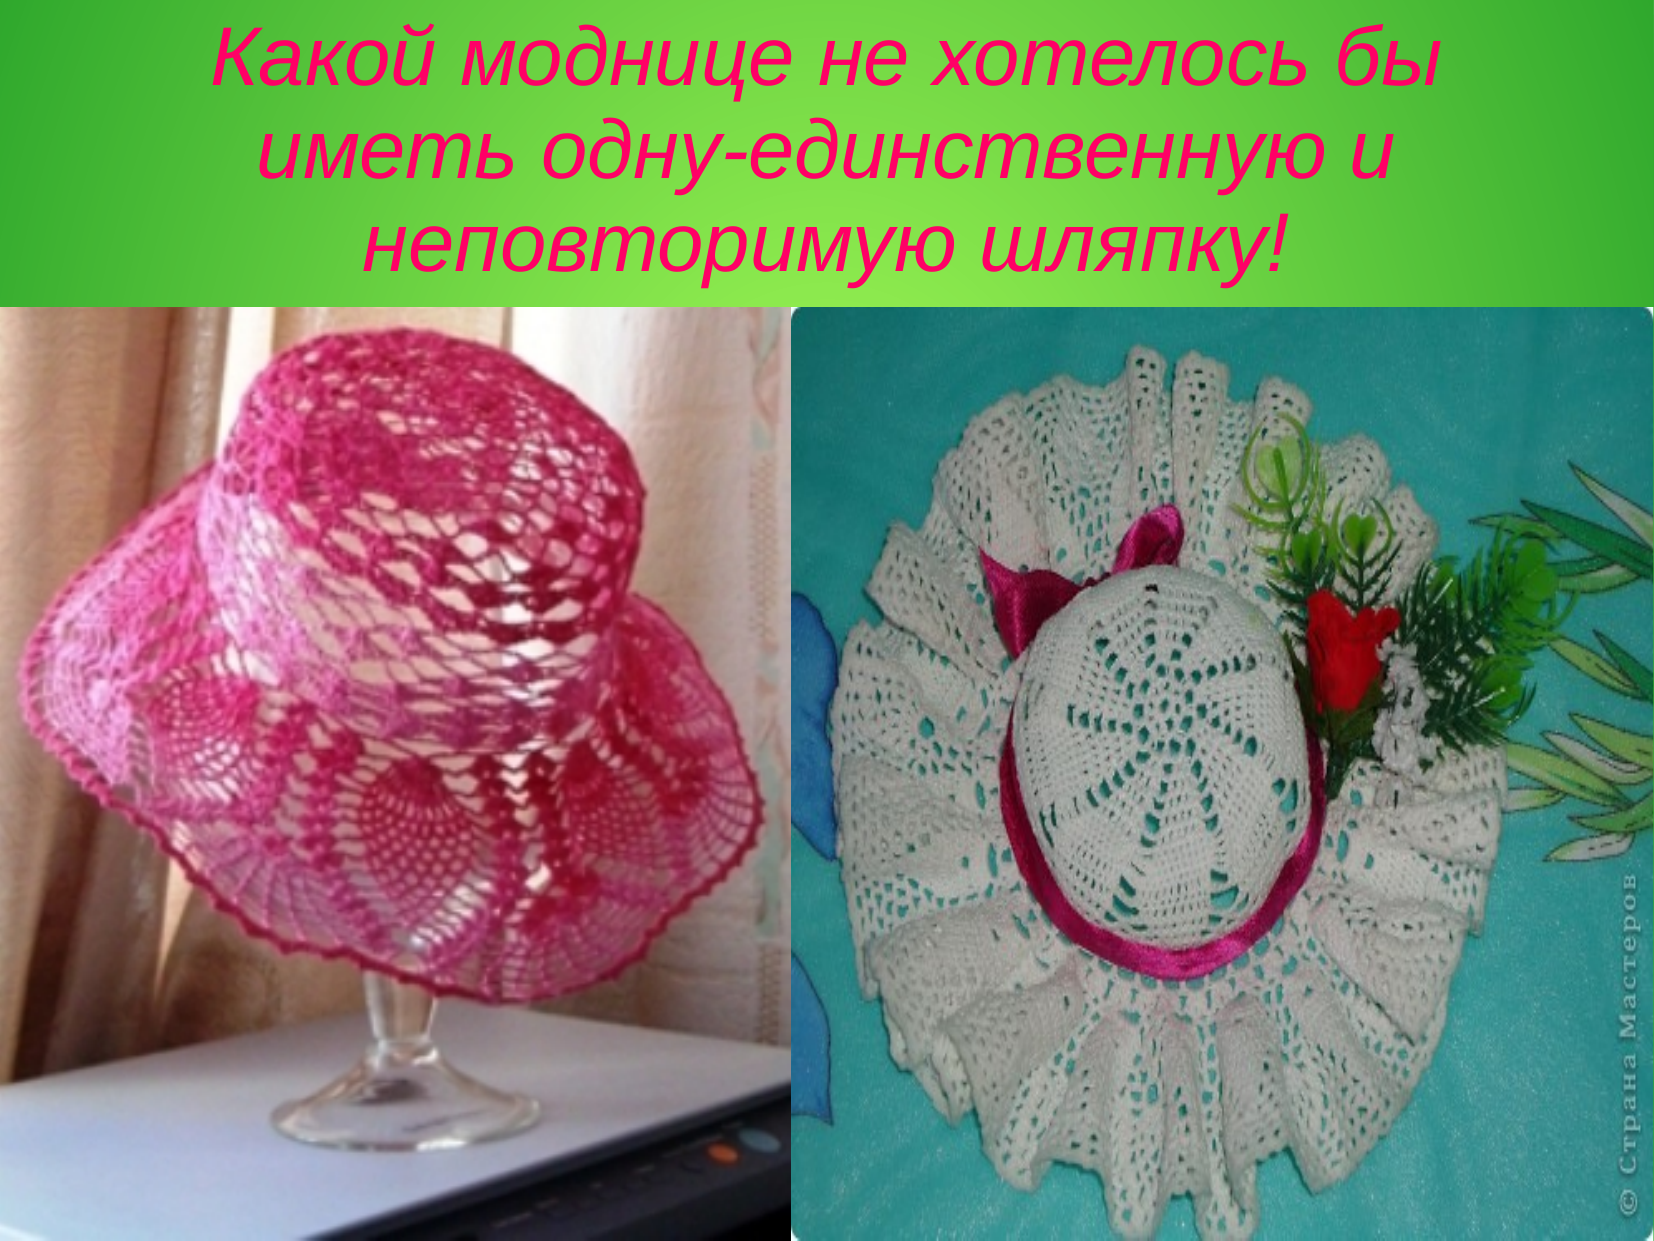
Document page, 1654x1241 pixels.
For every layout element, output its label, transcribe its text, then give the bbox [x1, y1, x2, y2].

picture [0, 307, 1654, 1241]
title Какой моднице не хотелось бы иметь одну-единственную и неповторимую шляпку! [82, 10, 1571, 290]
